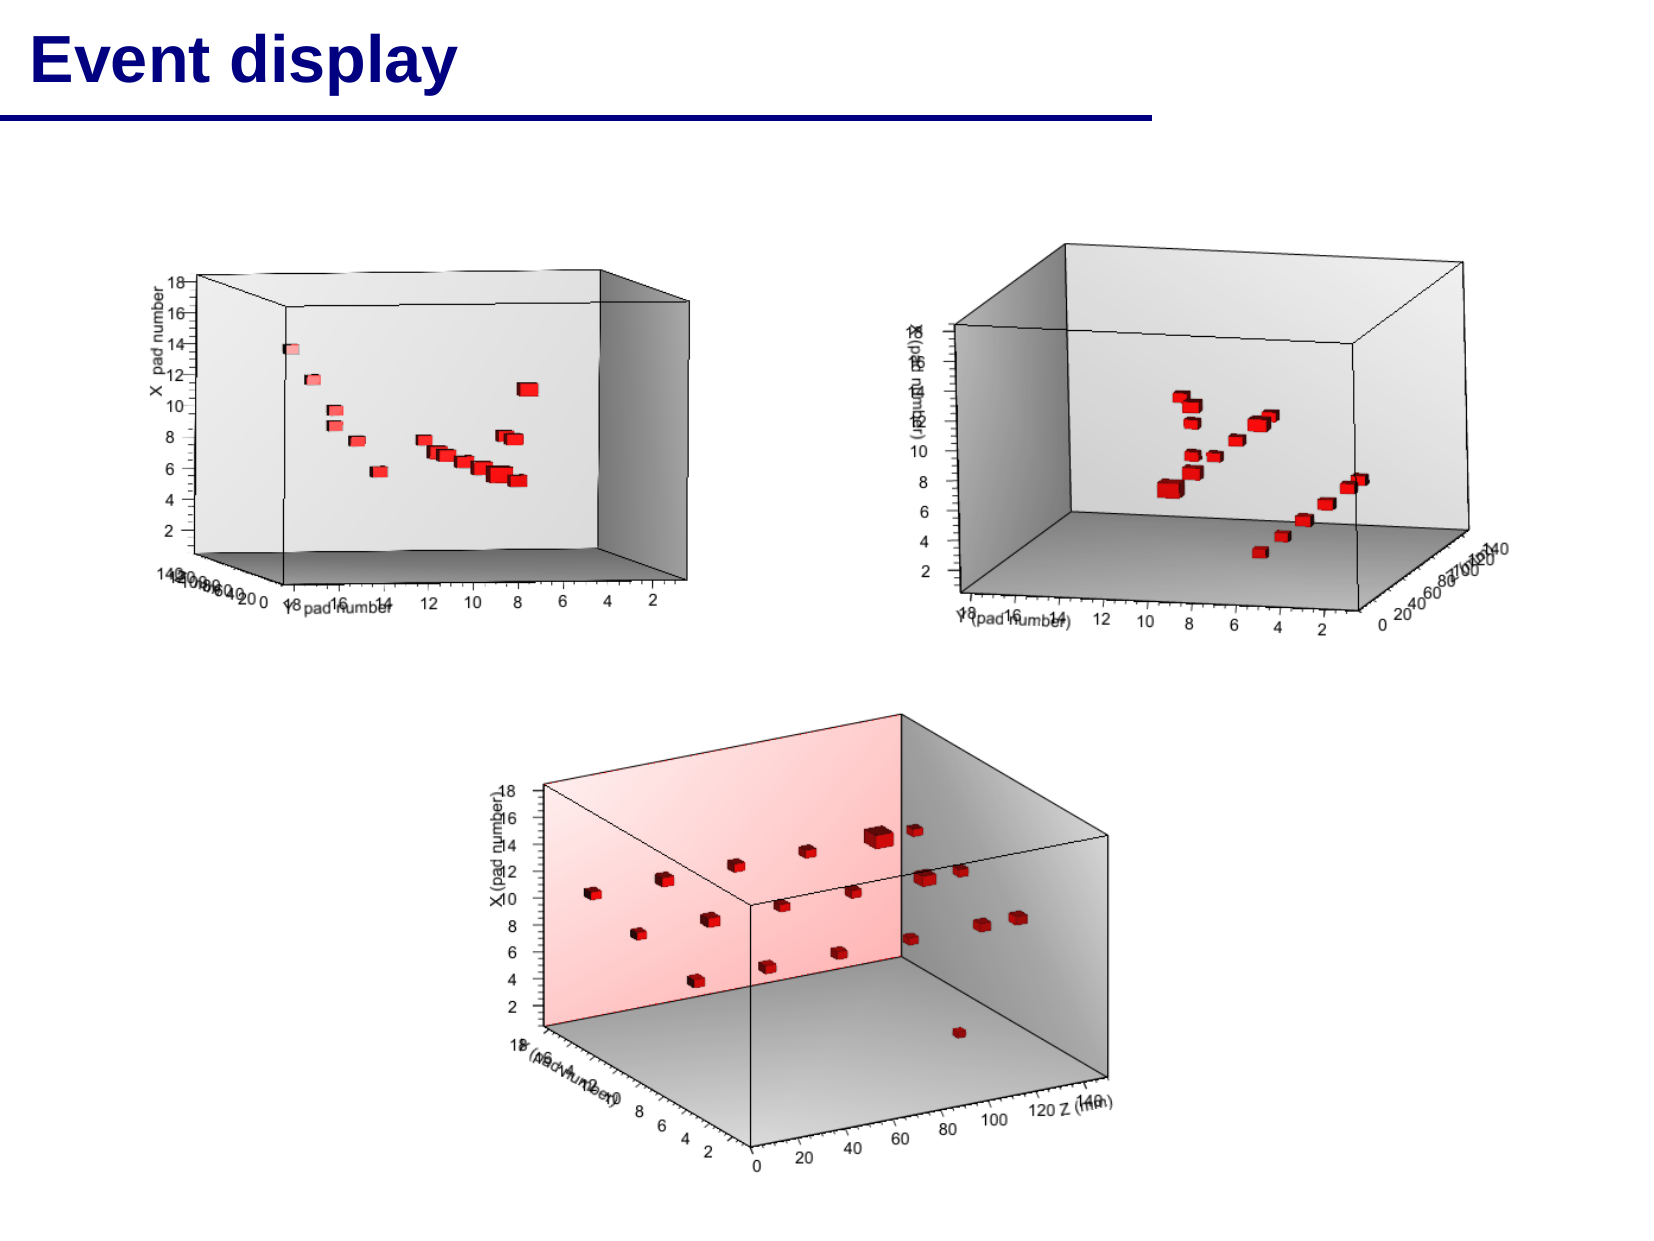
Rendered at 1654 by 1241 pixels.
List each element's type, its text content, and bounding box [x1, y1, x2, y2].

title Event display [29, 0, 1625, 119]
picture [29, 147, 1625, 1211]
